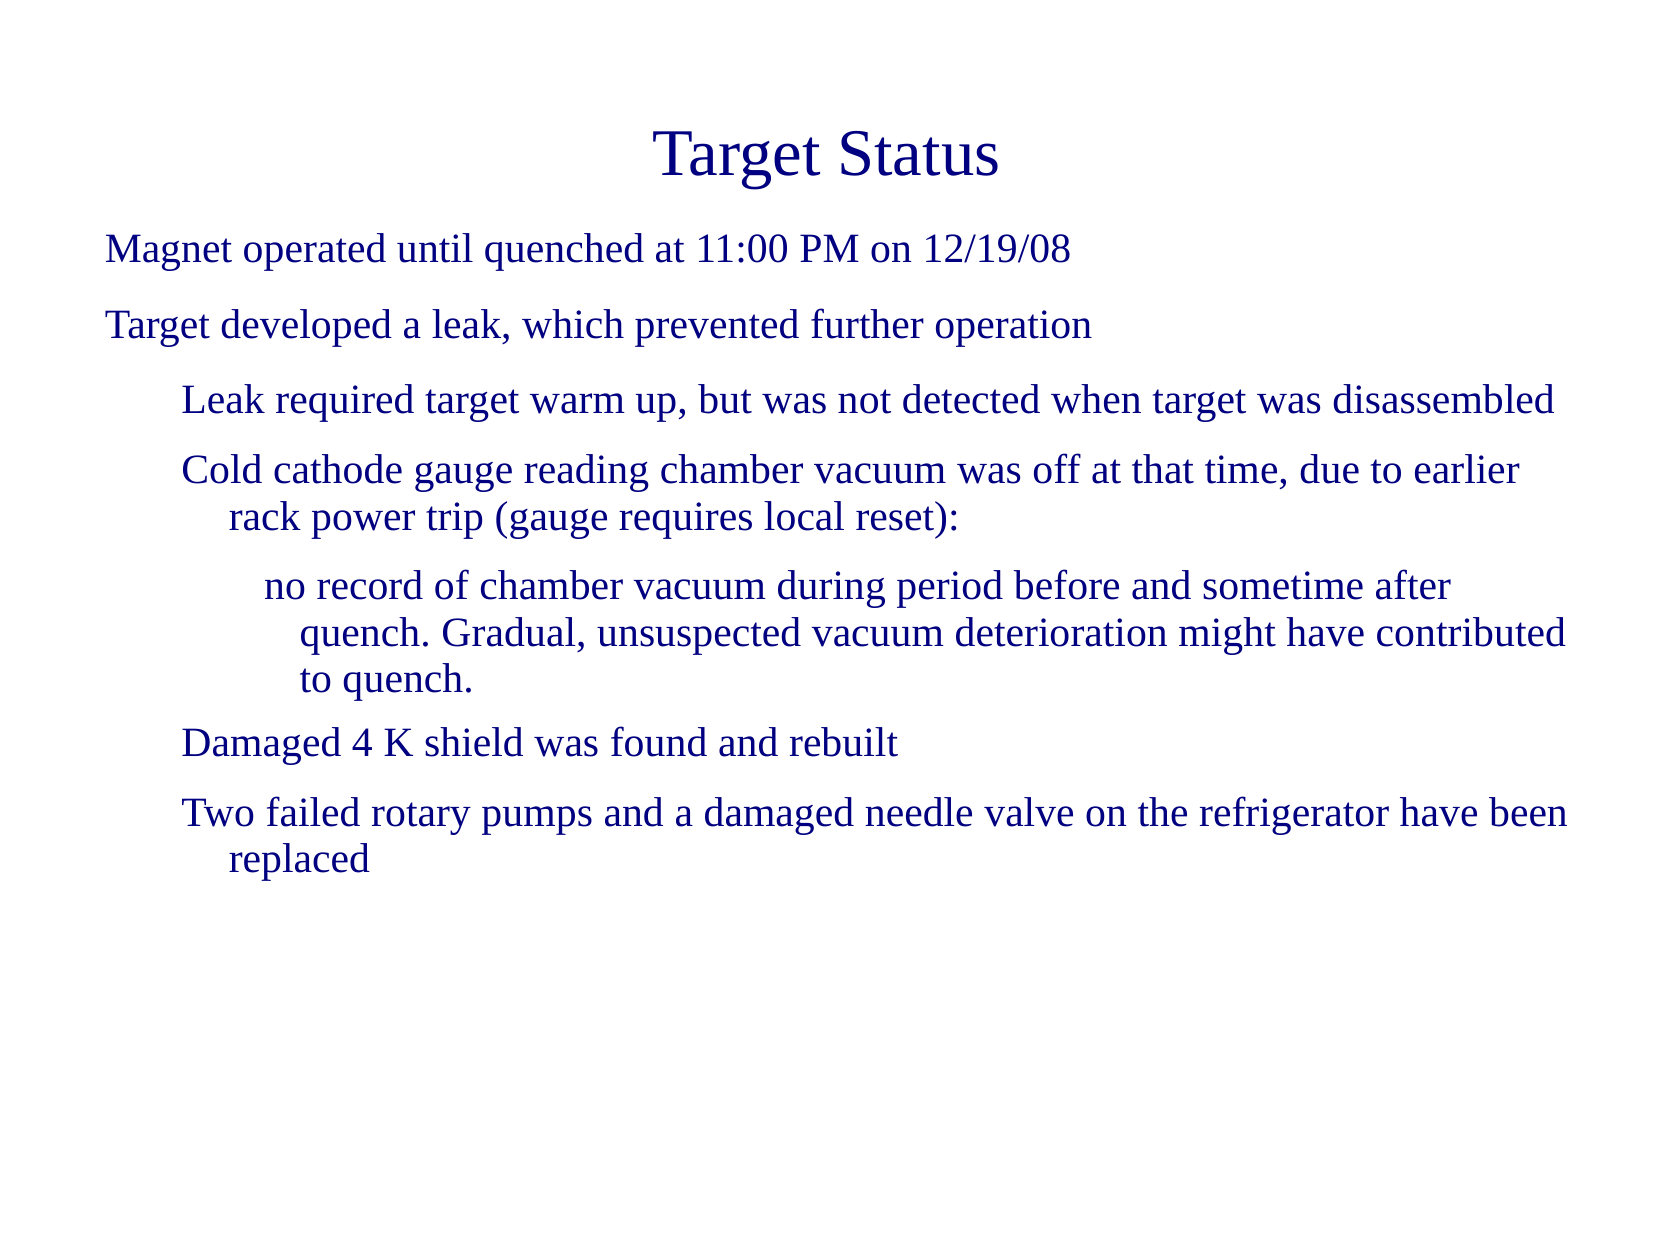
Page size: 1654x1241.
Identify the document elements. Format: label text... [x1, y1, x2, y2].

list Magnet operated until quenched at 11:00 PM on 12/19/08 Target developed a leak, which prevented further operation Leak required target warm up, but was not detected when target was disassembled Cold cathode gauge reading chamber vacuum was off at that time, due to earlier rack power trip (gauge requires local reset): no record of chamber vacuum during period before and sometime after quench. Gradual, unsuspected vacuum deterioration might have contributed to quench. Damaged 4 K shield was found and rebuilt Two failed rotary pumps and a damaged needle valve on the refrigerator have been replaced [86, 225, 1576, 937]
title Target Status [82, 49, 1571, 257]
